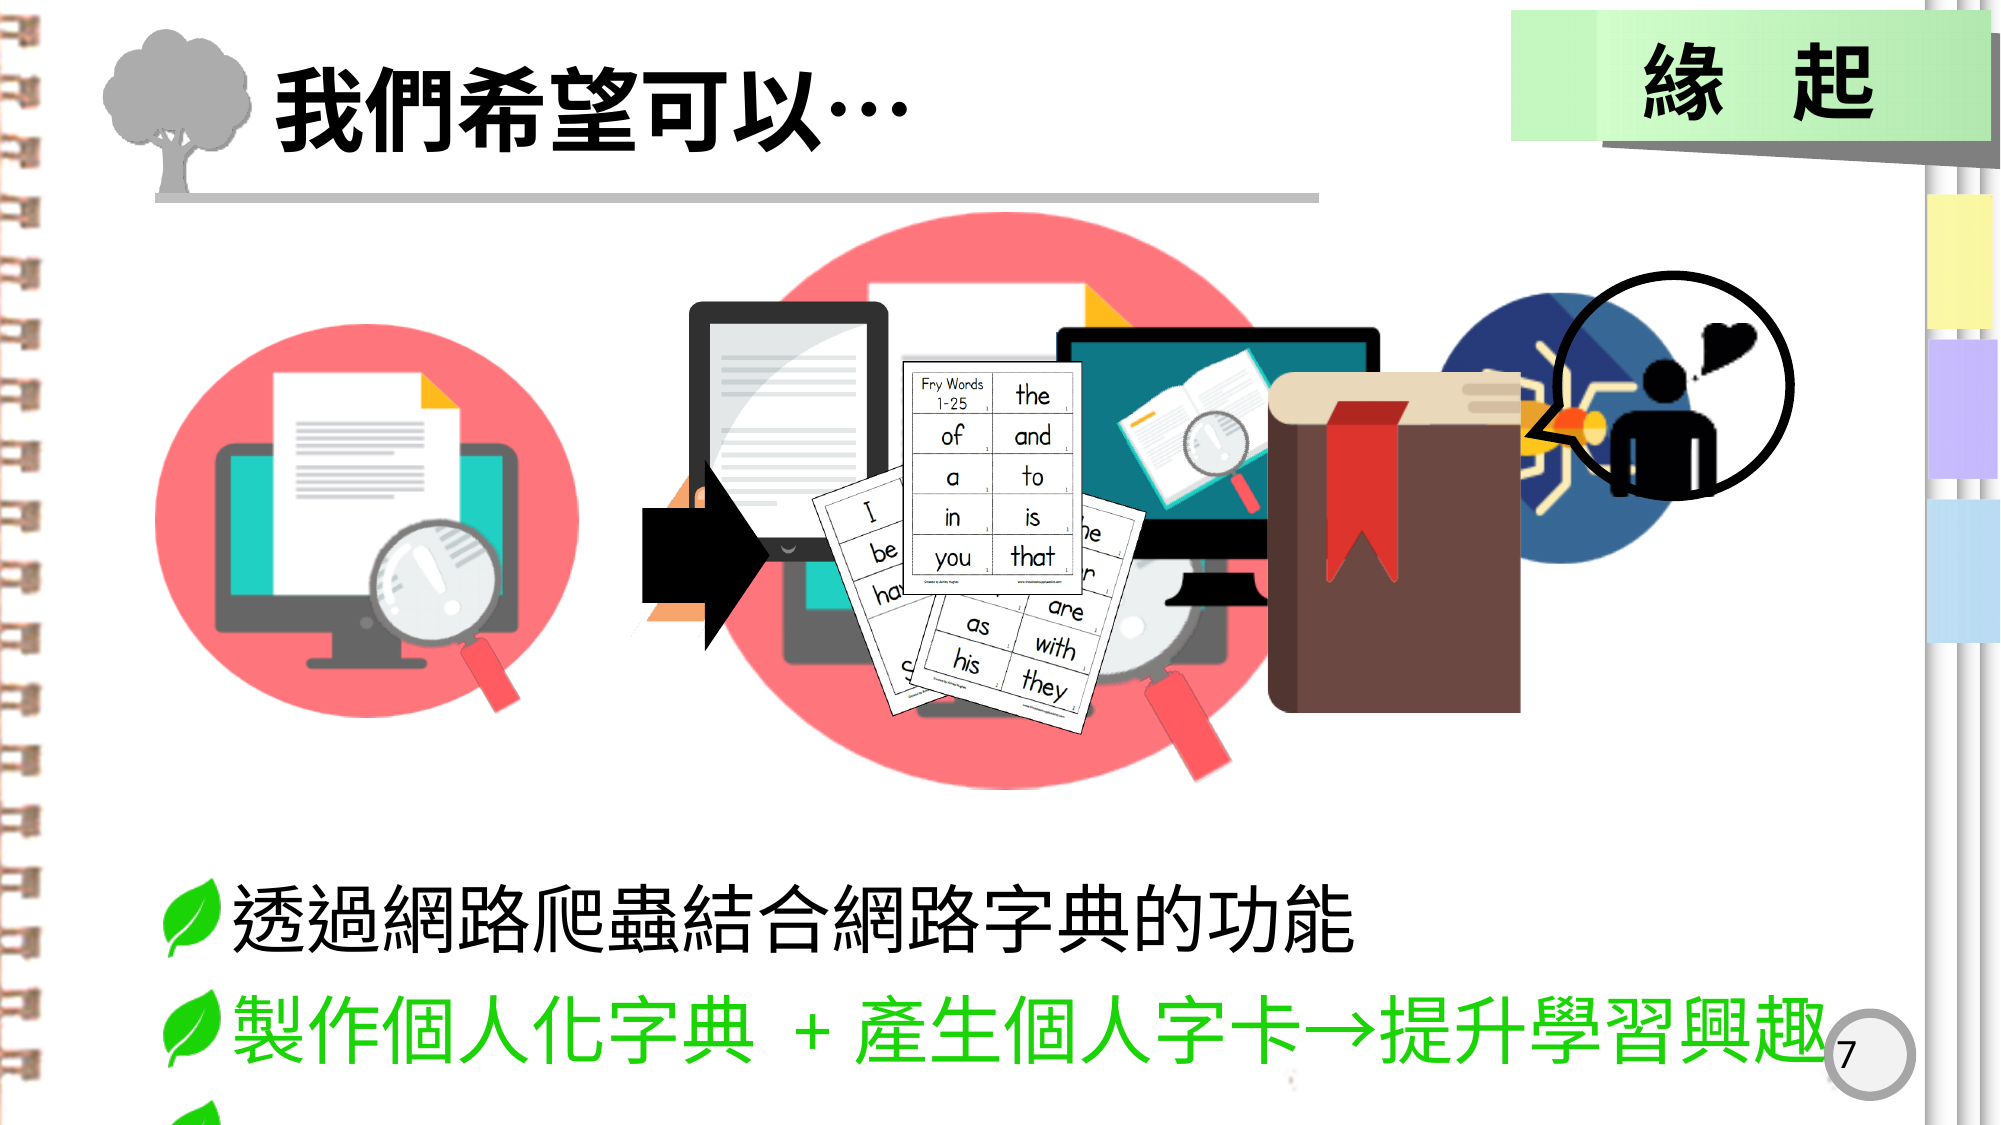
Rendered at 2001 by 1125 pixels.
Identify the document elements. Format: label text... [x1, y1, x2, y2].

title 我們希望可以… [258, 29, 1867, 200]
text_box [643, 462, 769, 649]
text_box 7 [1821, 1021, 1904, 1093]
list 透過網路爬蟲結合網路字典的功能 製作個人化字典 +產生個人字卡→提升學習興趣 [137, 865, 1863, 1093]
picture [155, 212, 1784, 865]
